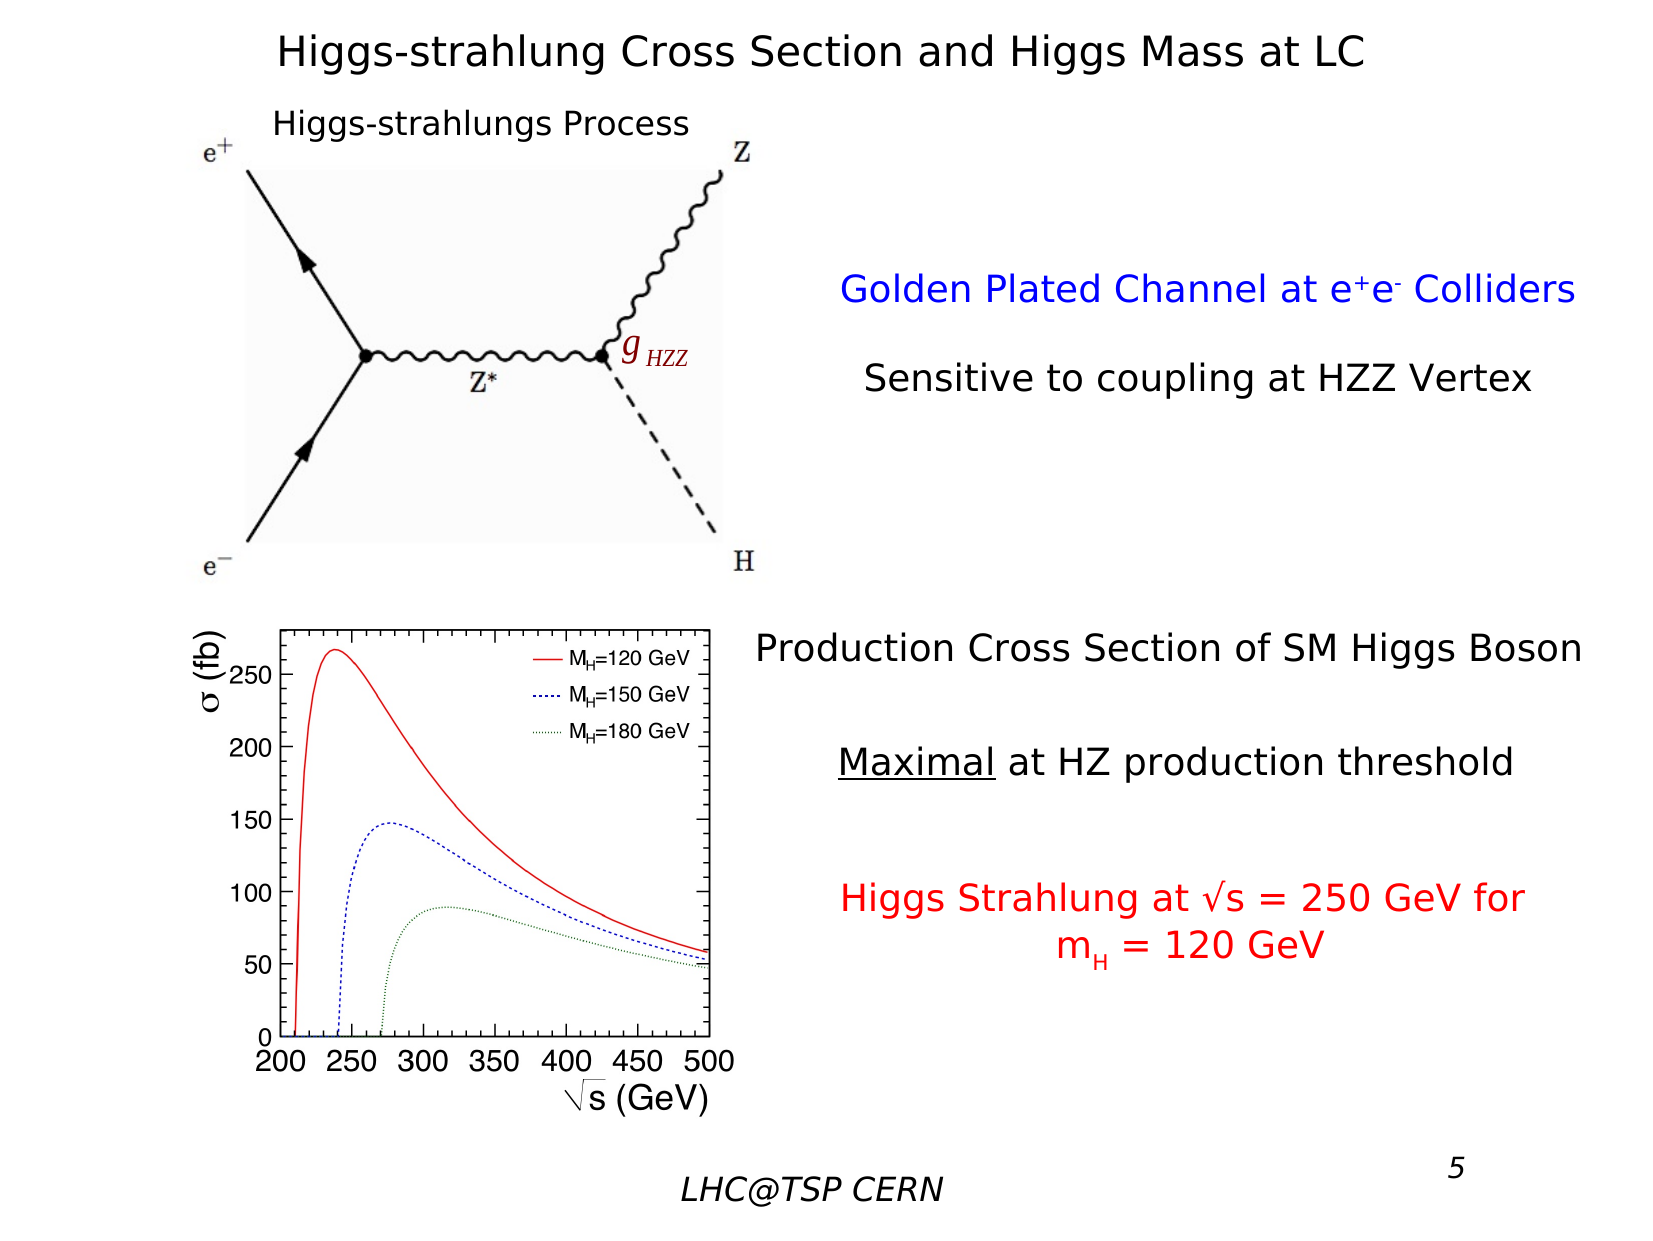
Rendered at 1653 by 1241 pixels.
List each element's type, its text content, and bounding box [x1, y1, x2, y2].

text_box Higgs-strahlungs Process [257, 96, 706, 151]
picture [165, 128, 793, 1135]
text_box Production Cross Section of SM Higgs Boson [740, 617, 1597, 677]
text_box Maximal at HZ production threshold [822, 732, 1528, 791]
text_box Higgs Strahlung at √s = 250 GeV for mH = 120 GeV [824, 868, 1540, 983]
chart [613, 319, 694, 372]
text_box Golden Plated Channel at e+e- Colliders Sensitive to coupling at HZZ Vertex [824, 259, 1591, 407]
text_box Higgs-strahlung Cross Section and Higgs Mass at LC [261, 18, 1474, 83]
